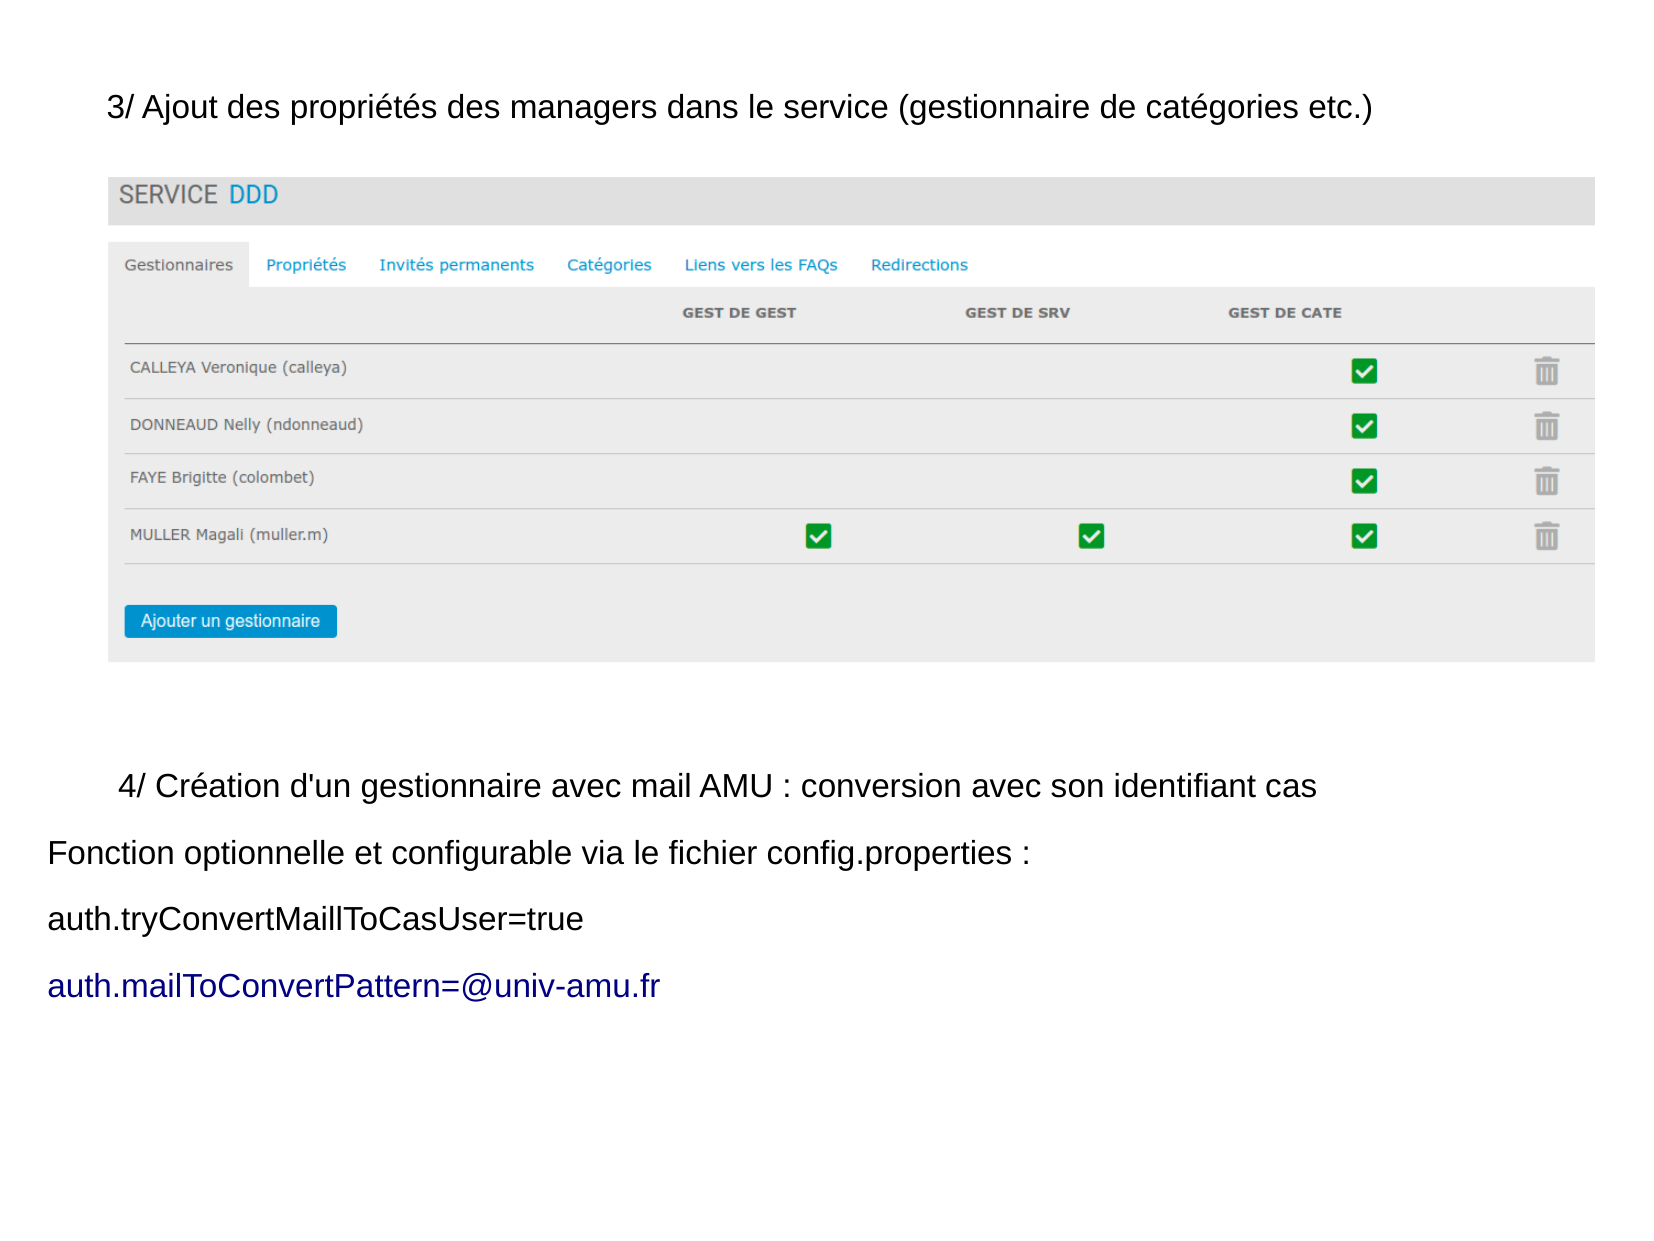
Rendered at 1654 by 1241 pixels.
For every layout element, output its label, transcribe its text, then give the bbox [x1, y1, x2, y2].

picture [106, 177, 1595, 682]
list 4/ Création d'un gestionnaire avec mail AMU : conversion avec son identifiant cas Fonction optionnelle et configurable via le fichier config.properties : auth.tryConvertMaillToCasUser=true auth.mailToConvertPattern=@univ-amu.fr [47, 767, 1536, 1087]
list 3/ Ajout des propriétés des managers dans le service (gestionnaire de catégories etc.) [35, 88, 1524, 194]
